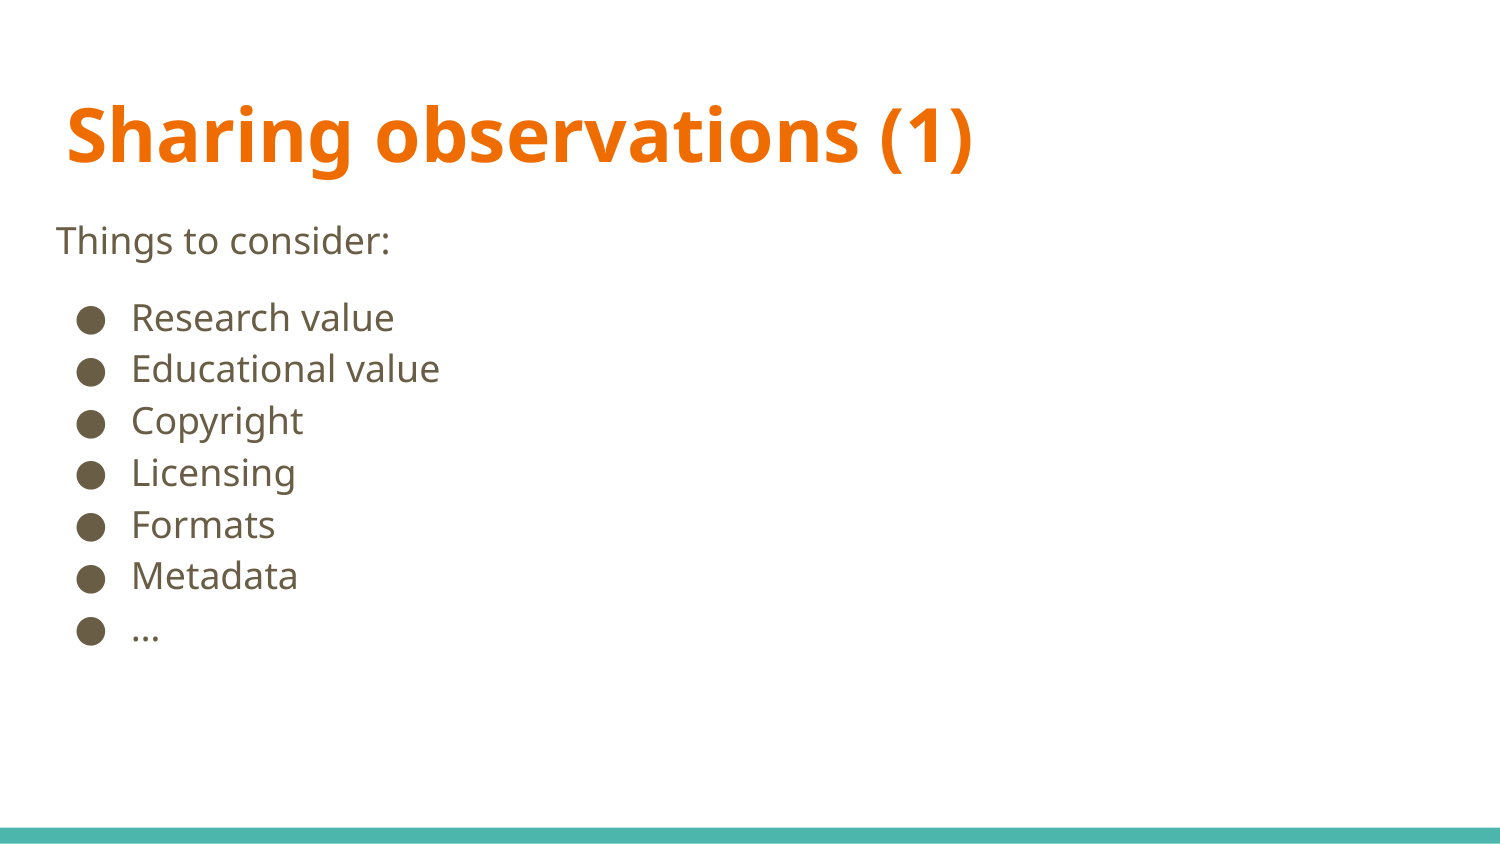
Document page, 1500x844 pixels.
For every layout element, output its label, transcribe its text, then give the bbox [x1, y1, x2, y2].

list Things to consider: Research value Educational value Copyright Licensing Formats Metadata … [40, 195, 1500, 700]
title Sharing observations (1) [51, 72, 1449, 195]
